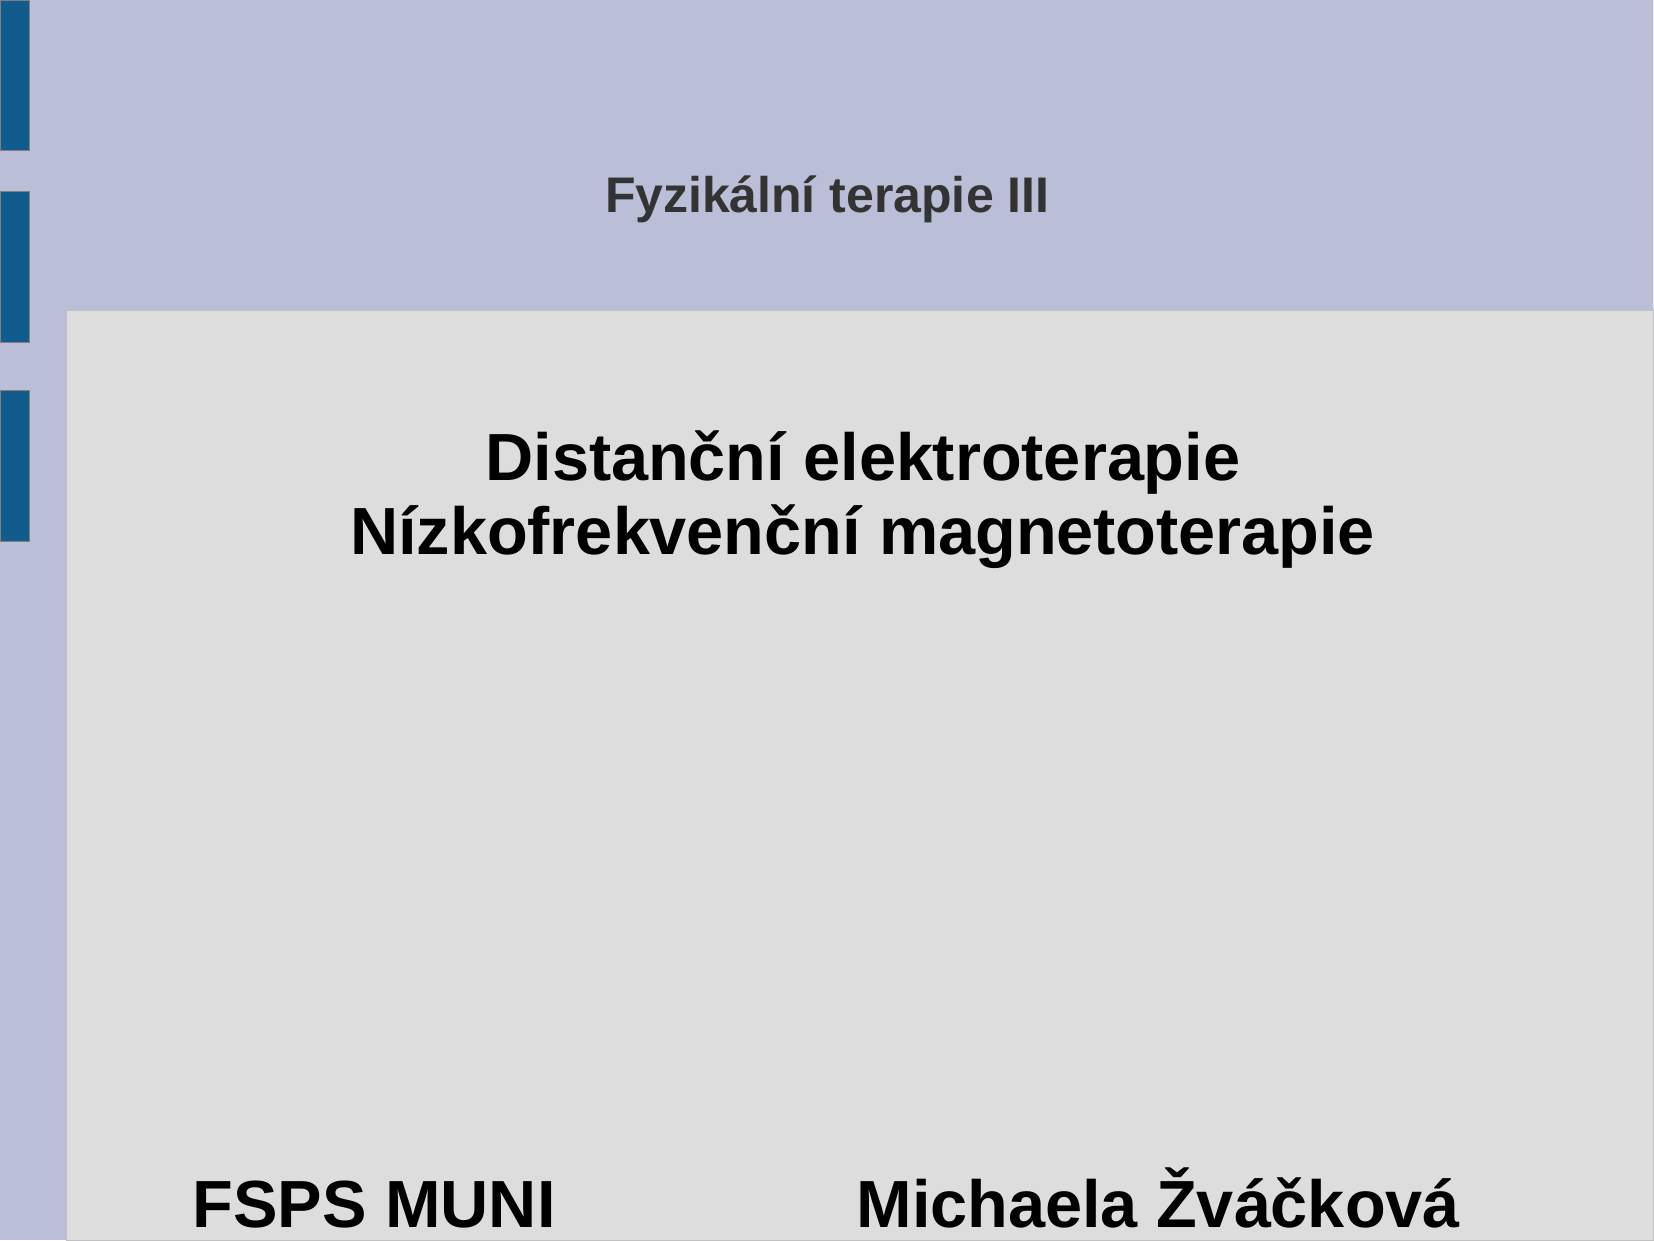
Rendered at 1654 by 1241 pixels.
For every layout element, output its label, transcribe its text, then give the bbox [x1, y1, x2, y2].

list Distanční elektroterapie Nízkofrekvenční magnetoterapie FSPS MUNI Michaela Žváčková [121, 344, 1534, 1241]
title Fyzikální terapie III [121, 91, 1534, 299]
